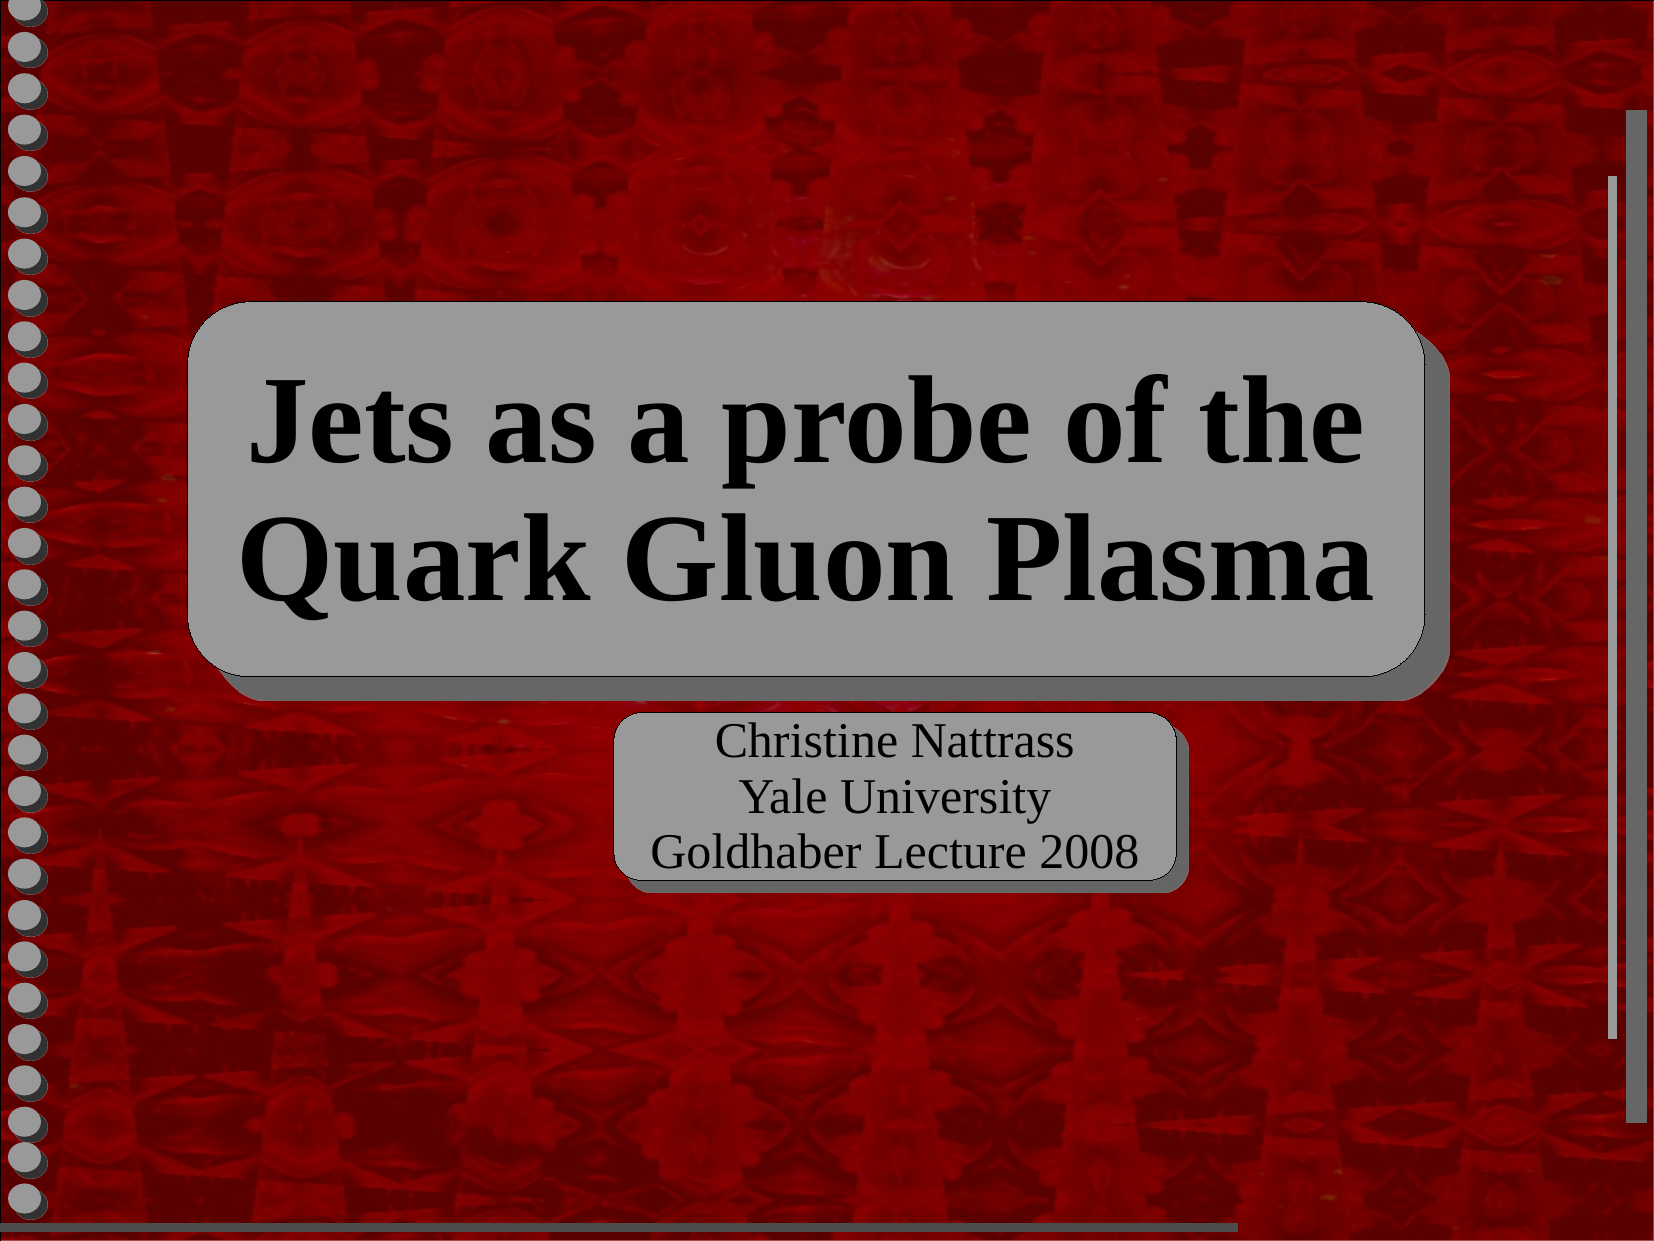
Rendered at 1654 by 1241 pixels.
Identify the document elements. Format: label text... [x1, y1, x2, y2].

text_box [337, 300, 826, 371]
text_box Christine Nattrass Yale University Goldhaber Lecture 2008 [613, 712, 1177, 881]
text_box Jets as a probe of the Quark Gluon Plasma [187, 301, 1426, 677]
